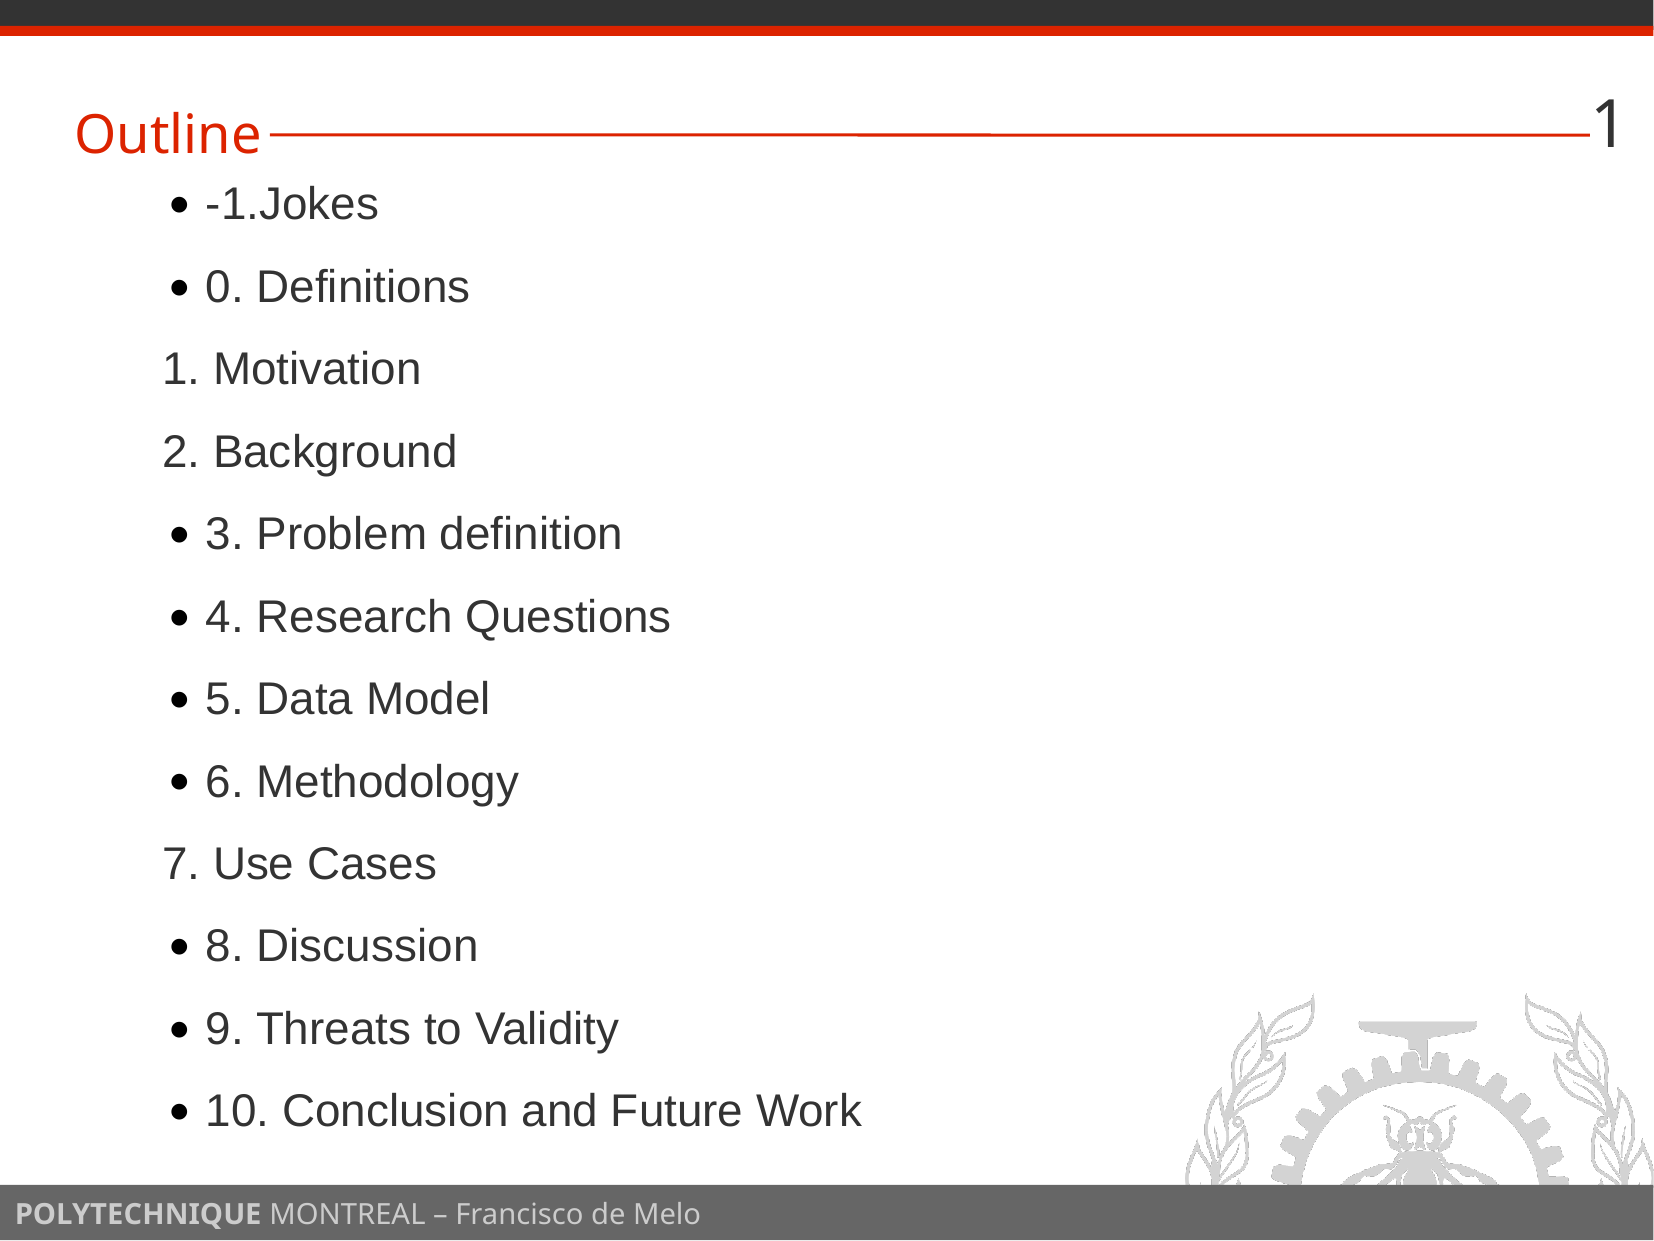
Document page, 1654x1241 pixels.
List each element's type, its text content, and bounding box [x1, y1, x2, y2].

text_box -1.Jokes 0. Definitions 1. Motivation 2. Background 3. Problem definition 4. Research Questions 5. Data Model 6. Methodology 7. Use Cases 8. Discussion 9. Threats to Validity 10. Conclusion and Future Work [134, 246, 1485, 956]
text_box POLYTECHNIQUE MONTREAL – Francisco de Melo [0, 1184, 1654, 1241]
picture [1185, 967, 1654, 1184]
text_box Outline [60, 59, 287, 578]
text_box 1 [1589, 30, 1654, 173]
text_box [0, 0, 1654, 36]
